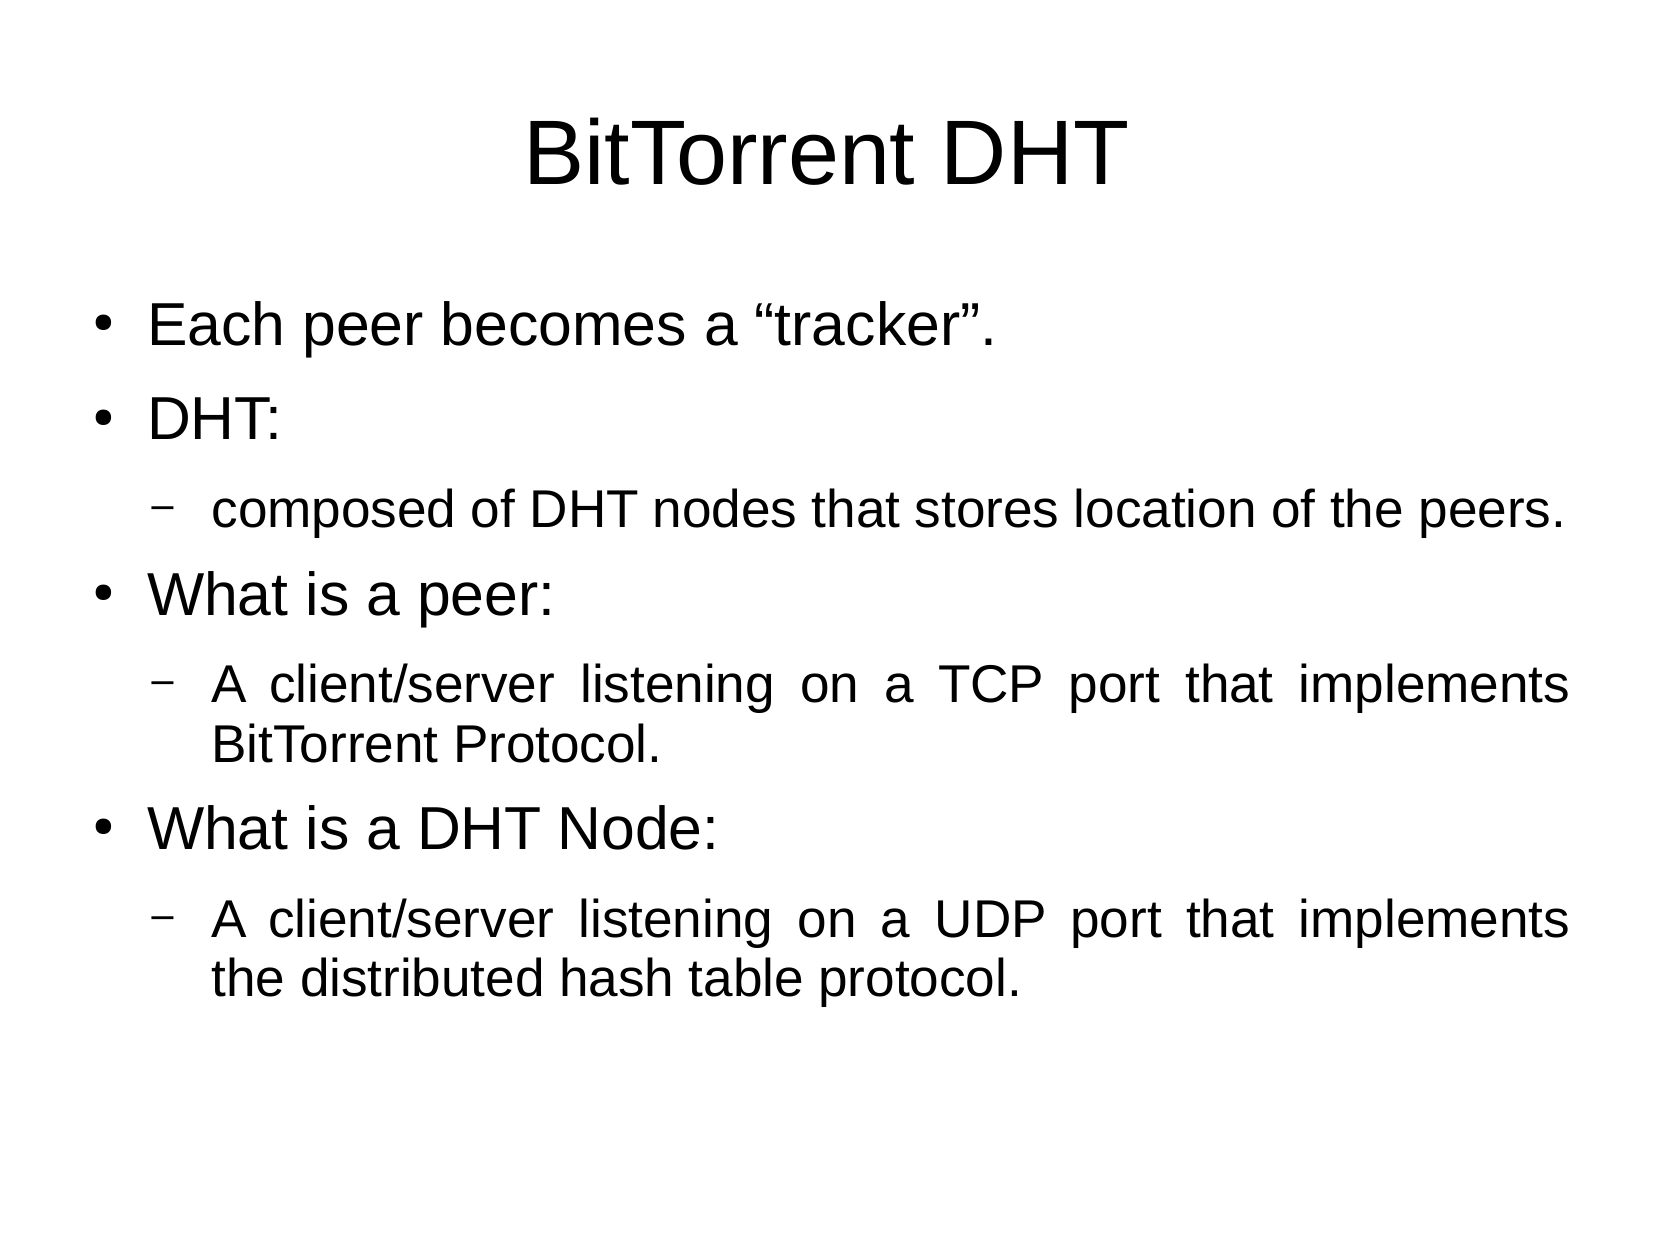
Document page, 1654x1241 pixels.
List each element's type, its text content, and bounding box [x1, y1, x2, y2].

list Each peer becomes a “tracker”. DHT: composed of DHT nodes that stores location of the peers. What is a peer: A client/server listening on a TCP port that implements BitTorrent Protocol. What is a DHT Node: A client/server listening on a UDP port that implements the distributed hash table protocol. [82, 290, 1571, 1010]
title BitTorrent DHT [82, 49, 1571, 257]
